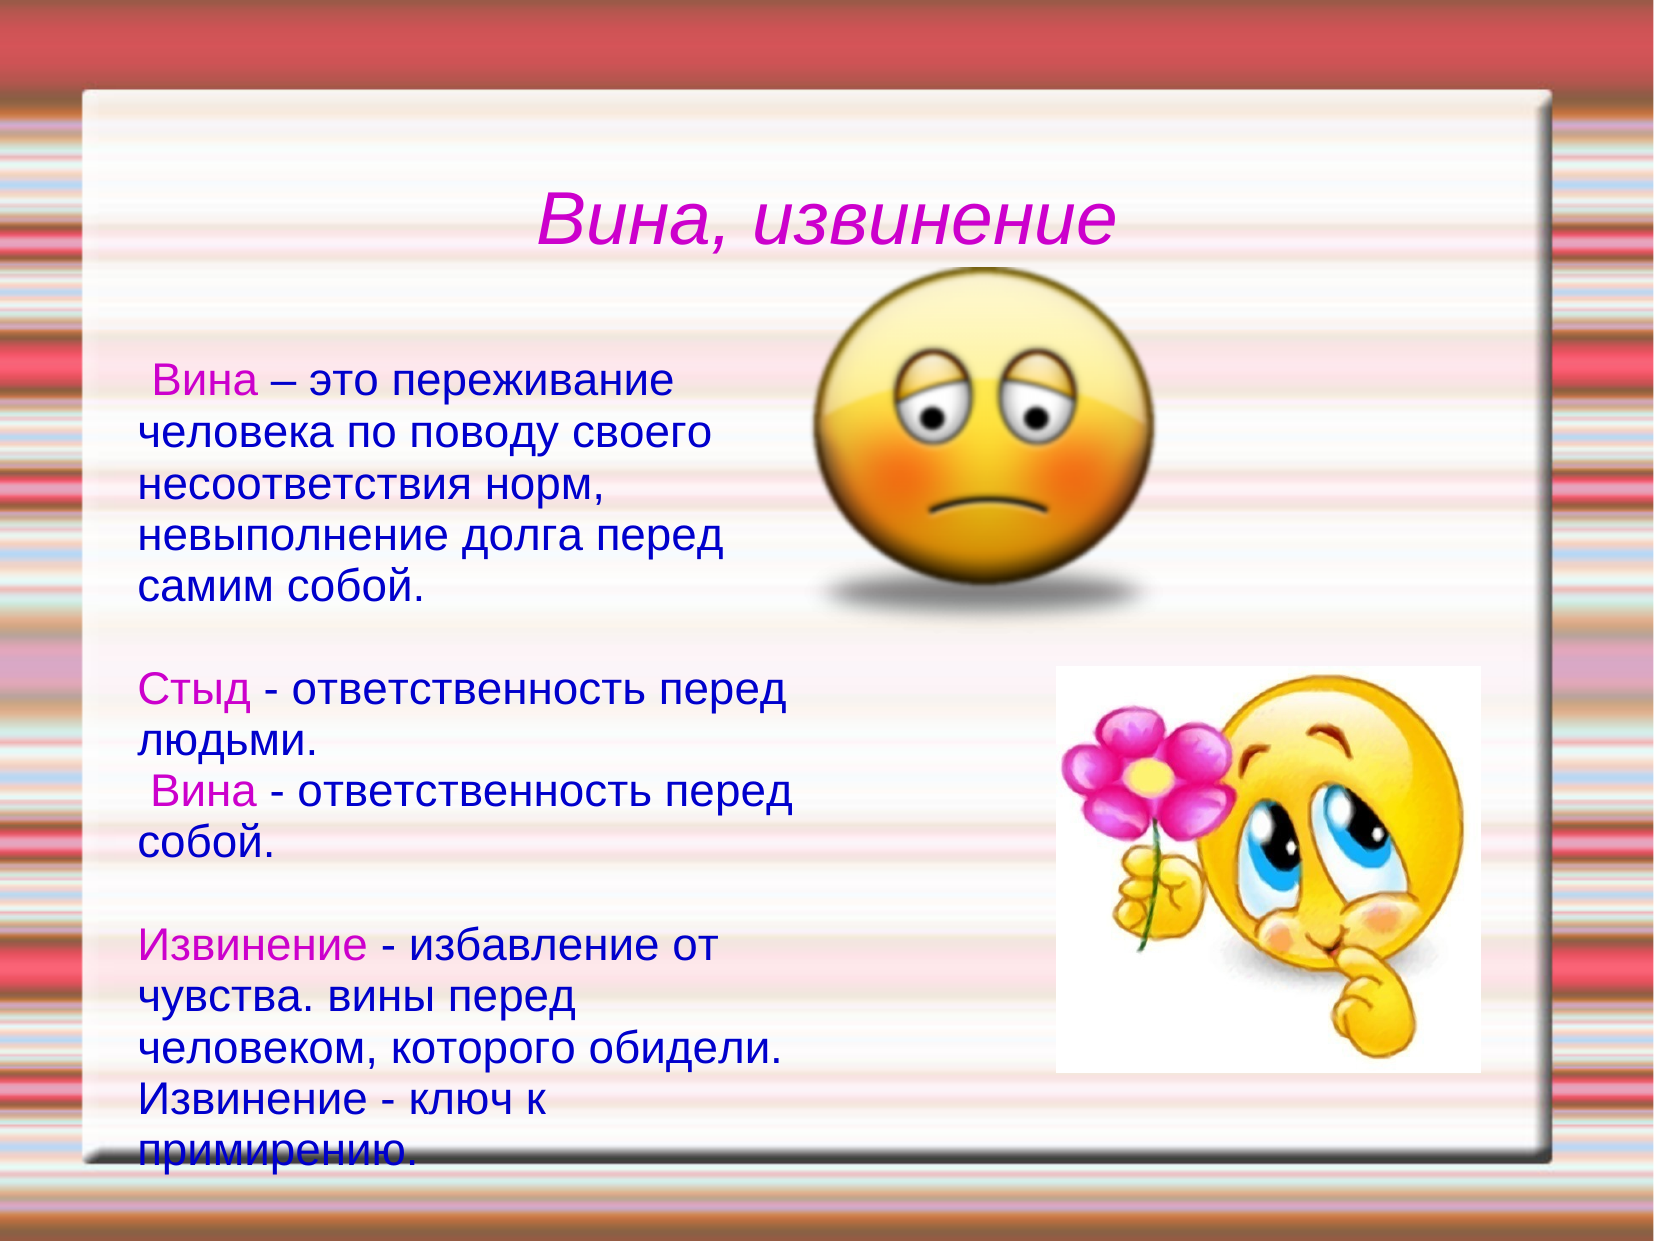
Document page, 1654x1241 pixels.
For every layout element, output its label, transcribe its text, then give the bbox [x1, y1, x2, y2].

list Вина – это переживание человека по поводу своего несоответствия норм, невыполнение долга перед самим собой. Стыд - ответственность перед людьми. Вина - ответственность перед собой. Извинение - избавление от чувства. вины перед человеком, которого обидели. Извинение - ключ к примирению. [137, 350, 812, 1132]
title Вина, извинение [121, 114, 1534, 322]
list ю [842, 350, 1517, 1132]
picture [0, 0, 1654, 1241]
